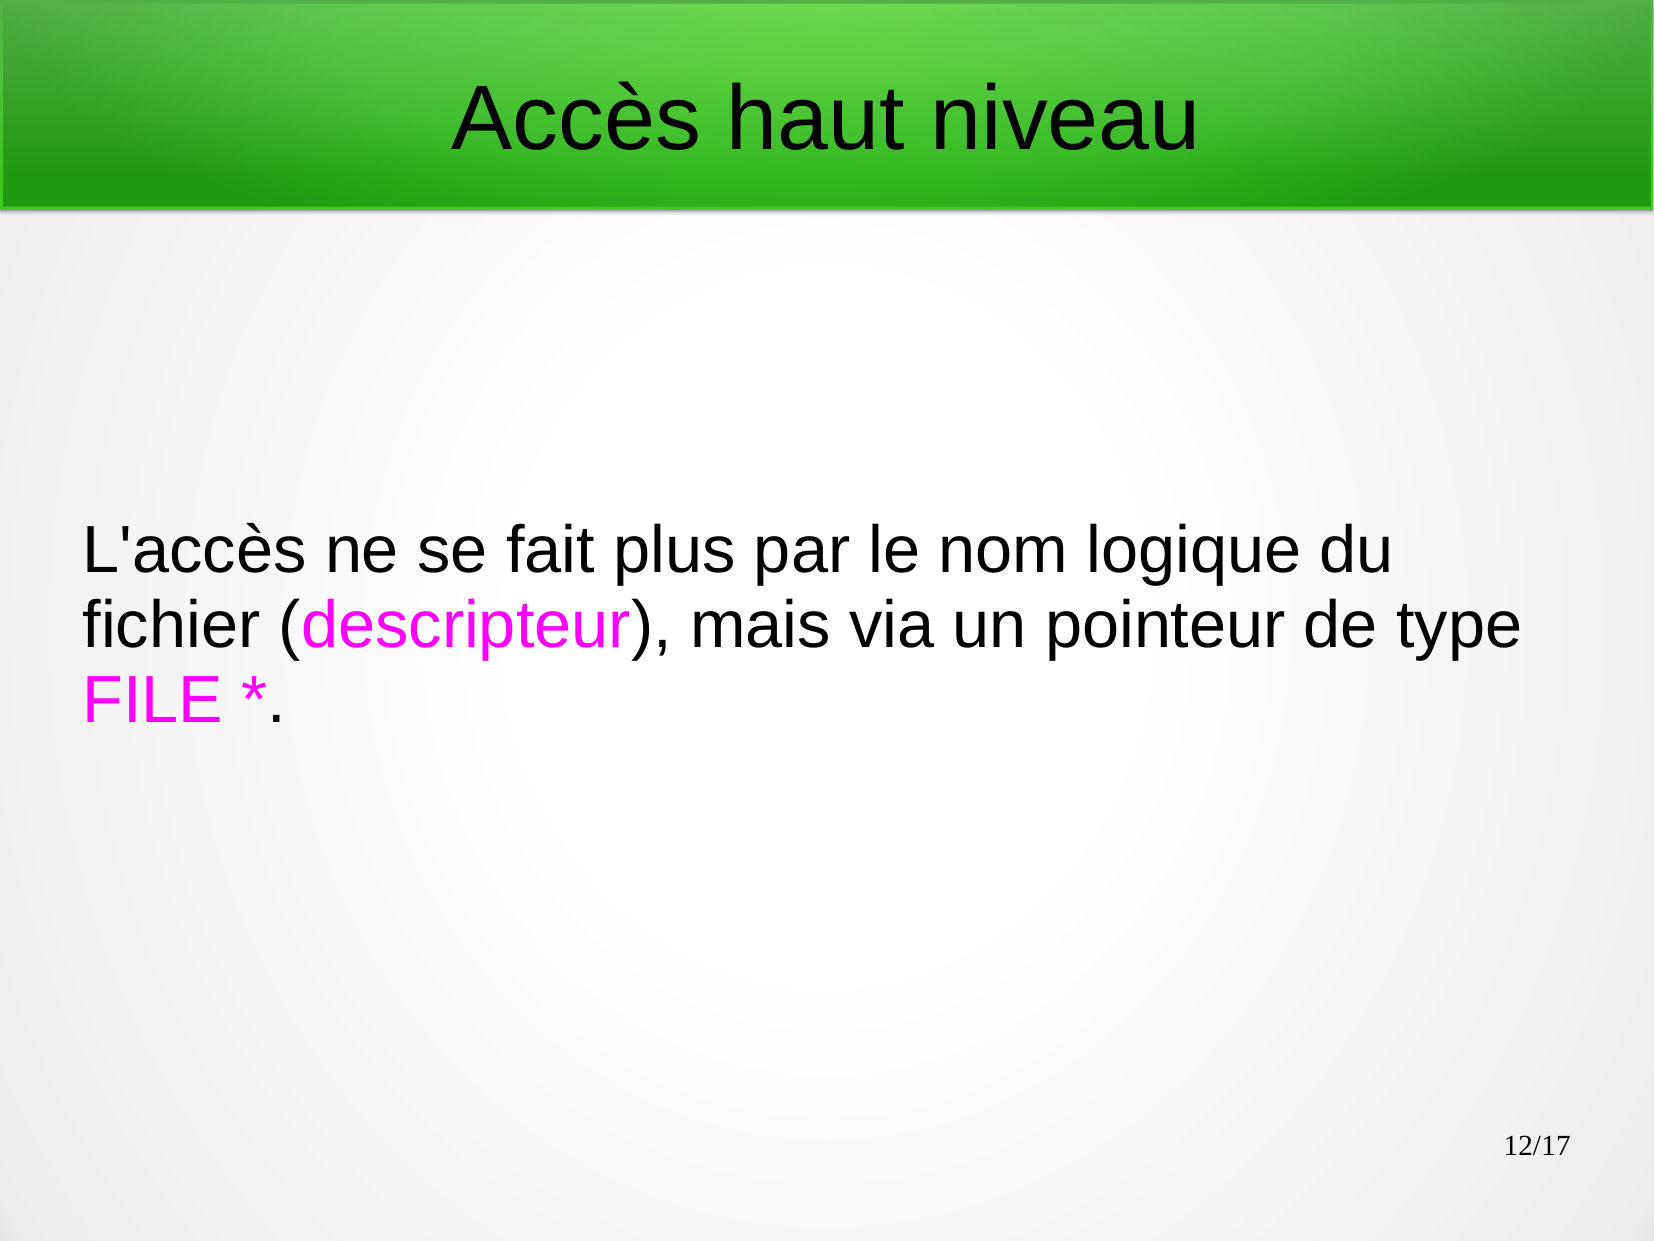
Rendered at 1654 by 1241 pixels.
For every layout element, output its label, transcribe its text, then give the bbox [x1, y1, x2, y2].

title Accès haut niveau [82, 47, 1571, 189]
subtitle L'accès ne se fait plus par le nom logique du fichier (descripteur), mais via un pointeur de type FILE *. [82, 297, 1571, 1102]
